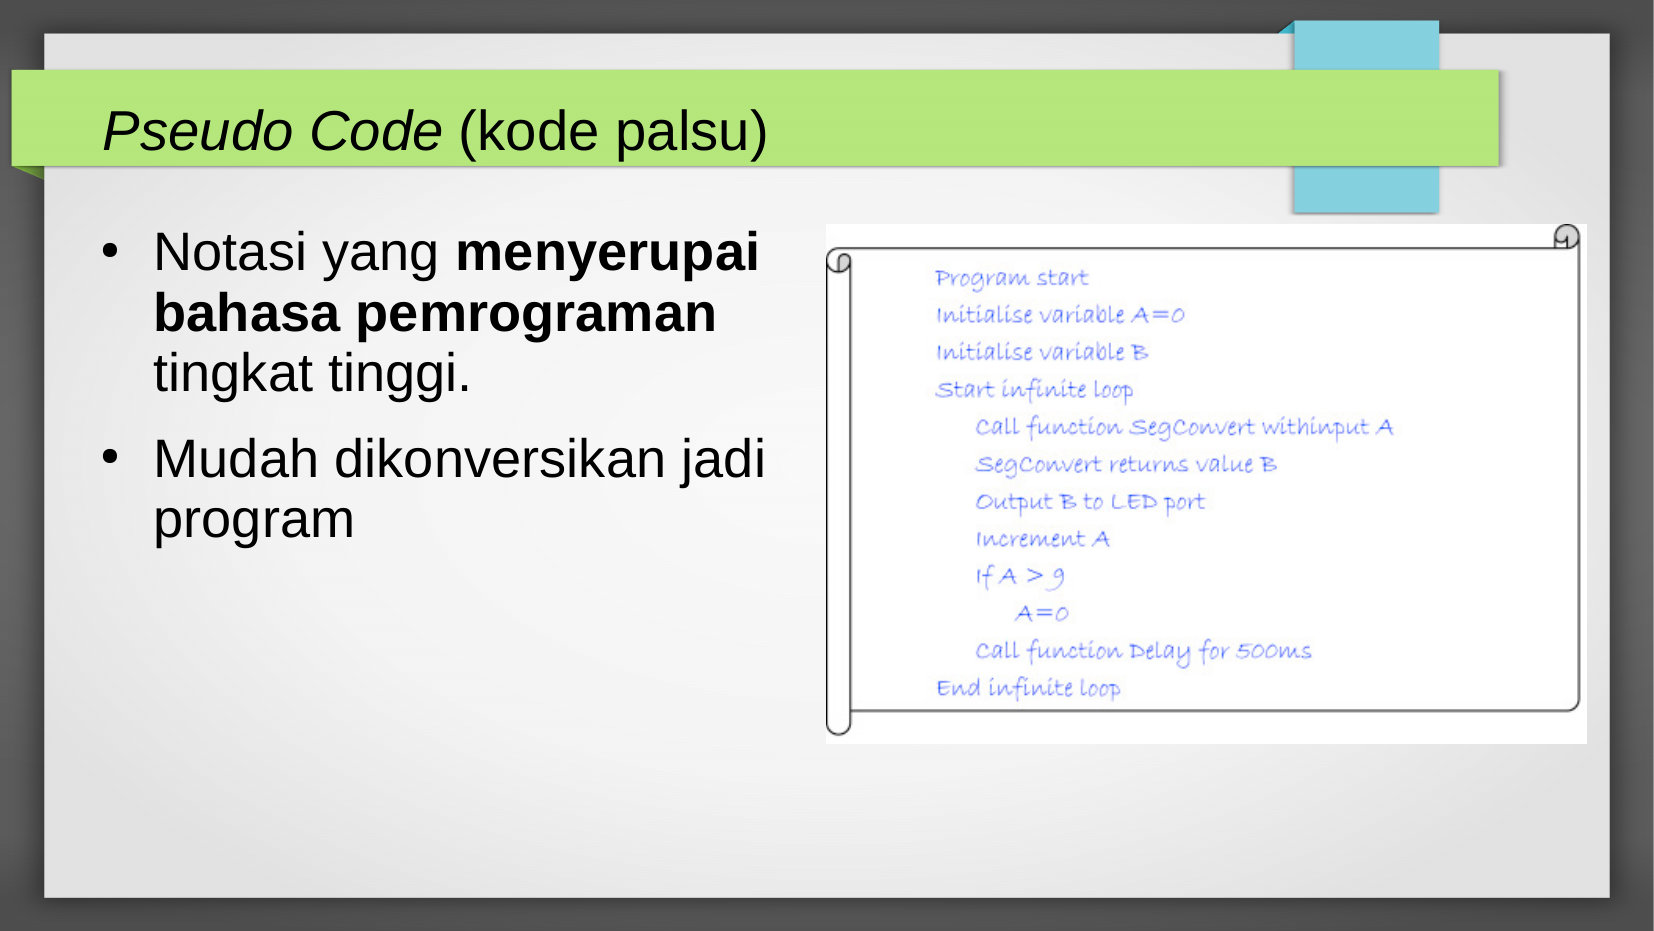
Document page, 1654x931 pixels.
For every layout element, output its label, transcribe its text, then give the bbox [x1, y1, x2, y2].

title Pseudo Code (kode palsu) [82, 67, 1264, 163]
picture [0, 0, 1654, 931]
list Notasi yang menyerupai bahasa pemrograman tingkat tinggi. Mudah dikonversikan jadi program [82, 221, 809, 761]
